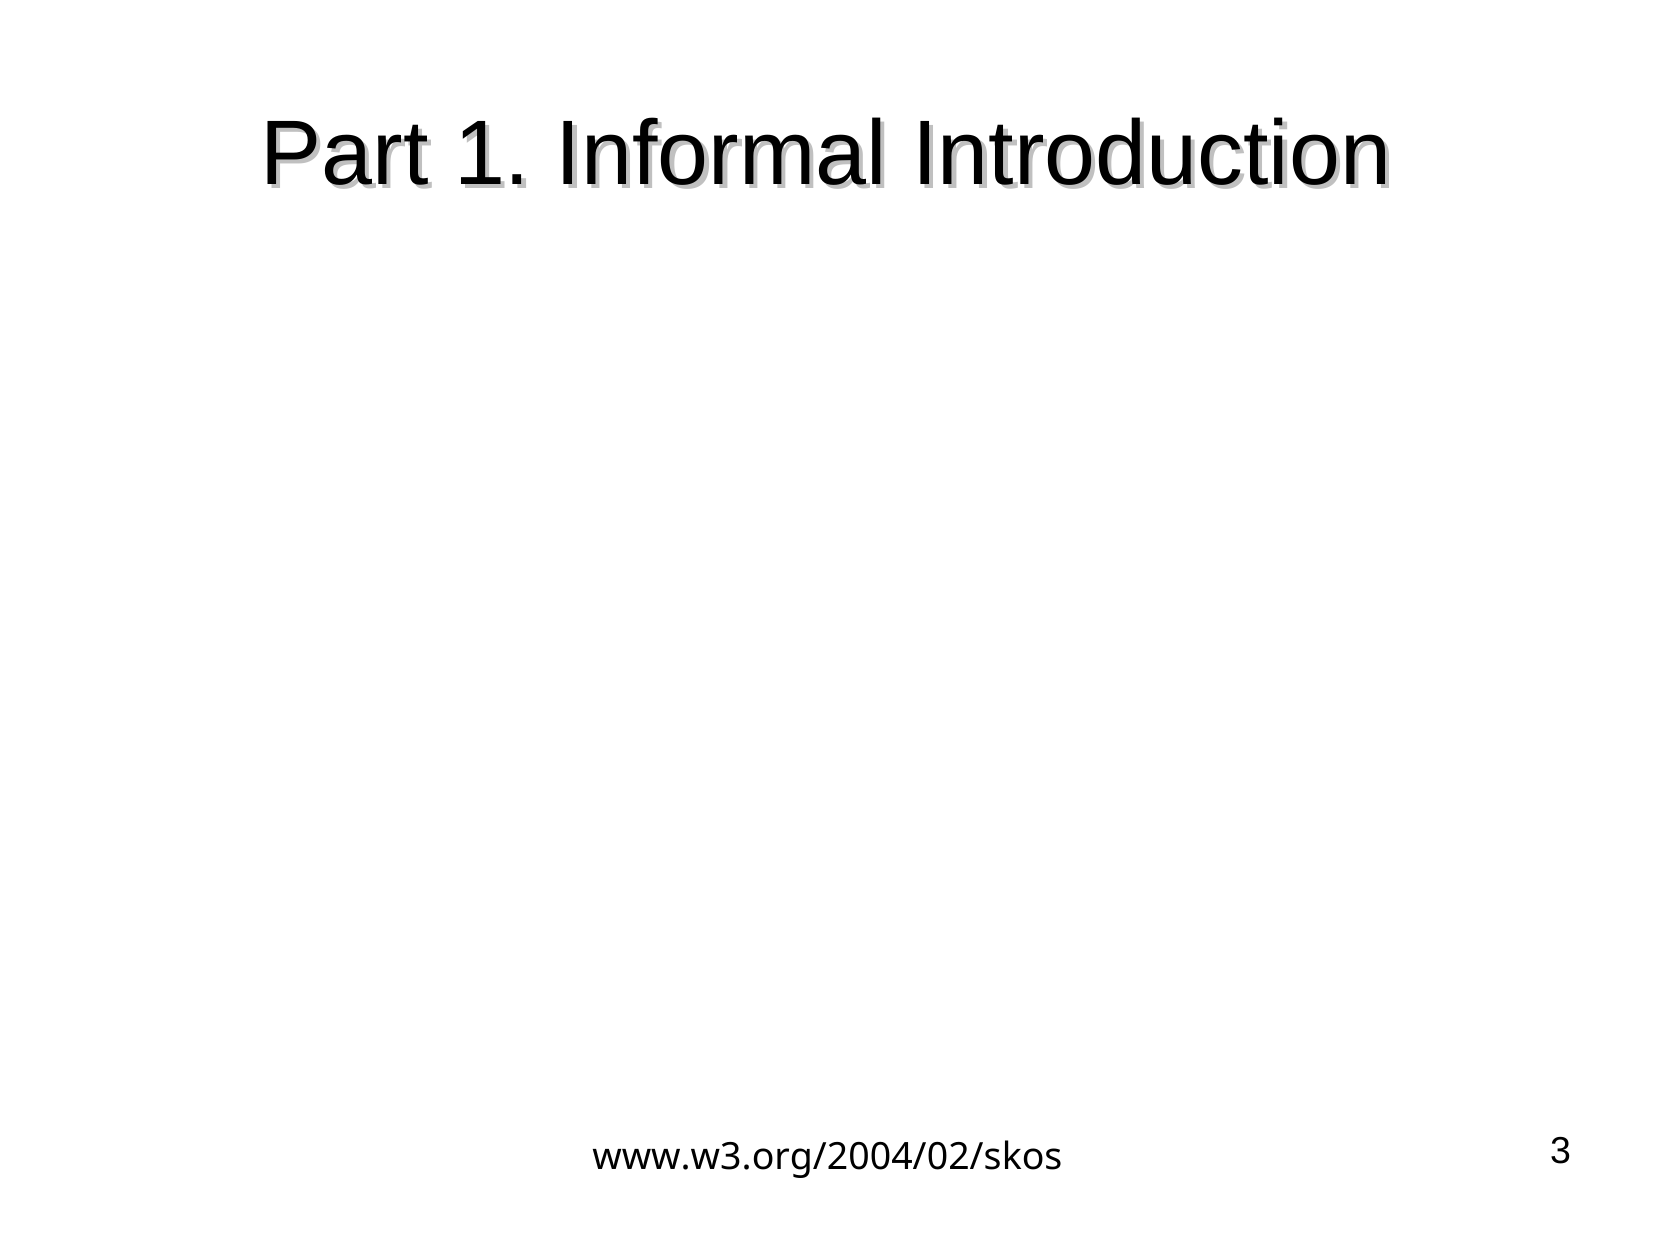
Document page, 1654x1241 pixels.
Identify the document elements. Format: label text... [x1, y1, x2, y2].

title Part 1. Informal Introduction [82, 49, 1571, 257]
